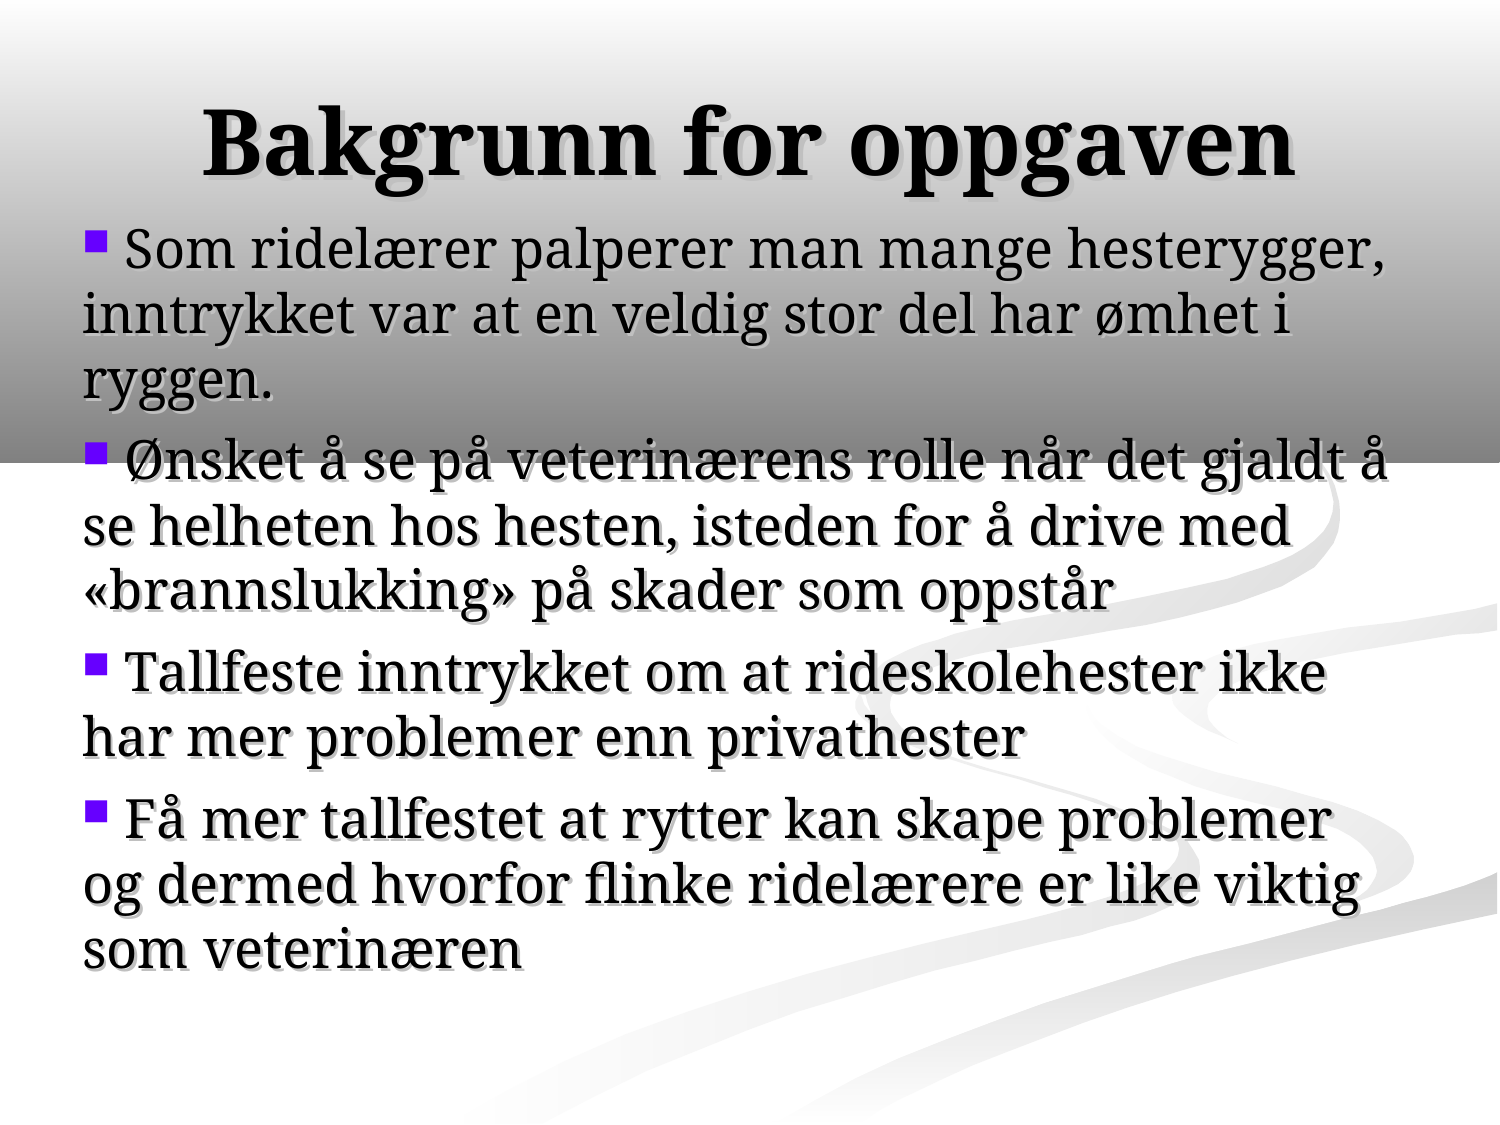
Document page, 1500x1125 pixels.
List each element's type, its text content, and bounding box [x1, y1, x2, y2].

list Som ridelærer palperer man mange hesterygger, inntrykket var at en veldig stor del har ømhet i ryggen. Ønsket å se på veterinærens rolle når det gjaldt å se helheten hos hesten, isteden for å drive med «brannslukking» på skader som oppstår Tallfeste inntrykket om at rideskolehester ikke har mer problemer enn privathester Få mer tallfestet at rytter kan skape problemer og dermed hvorfor flinke ridelærere er like viktig som veterinæren [67, 206, 1418, 950]
title Bakgrunn for oppgaven [75, 21, 1426, 257]
